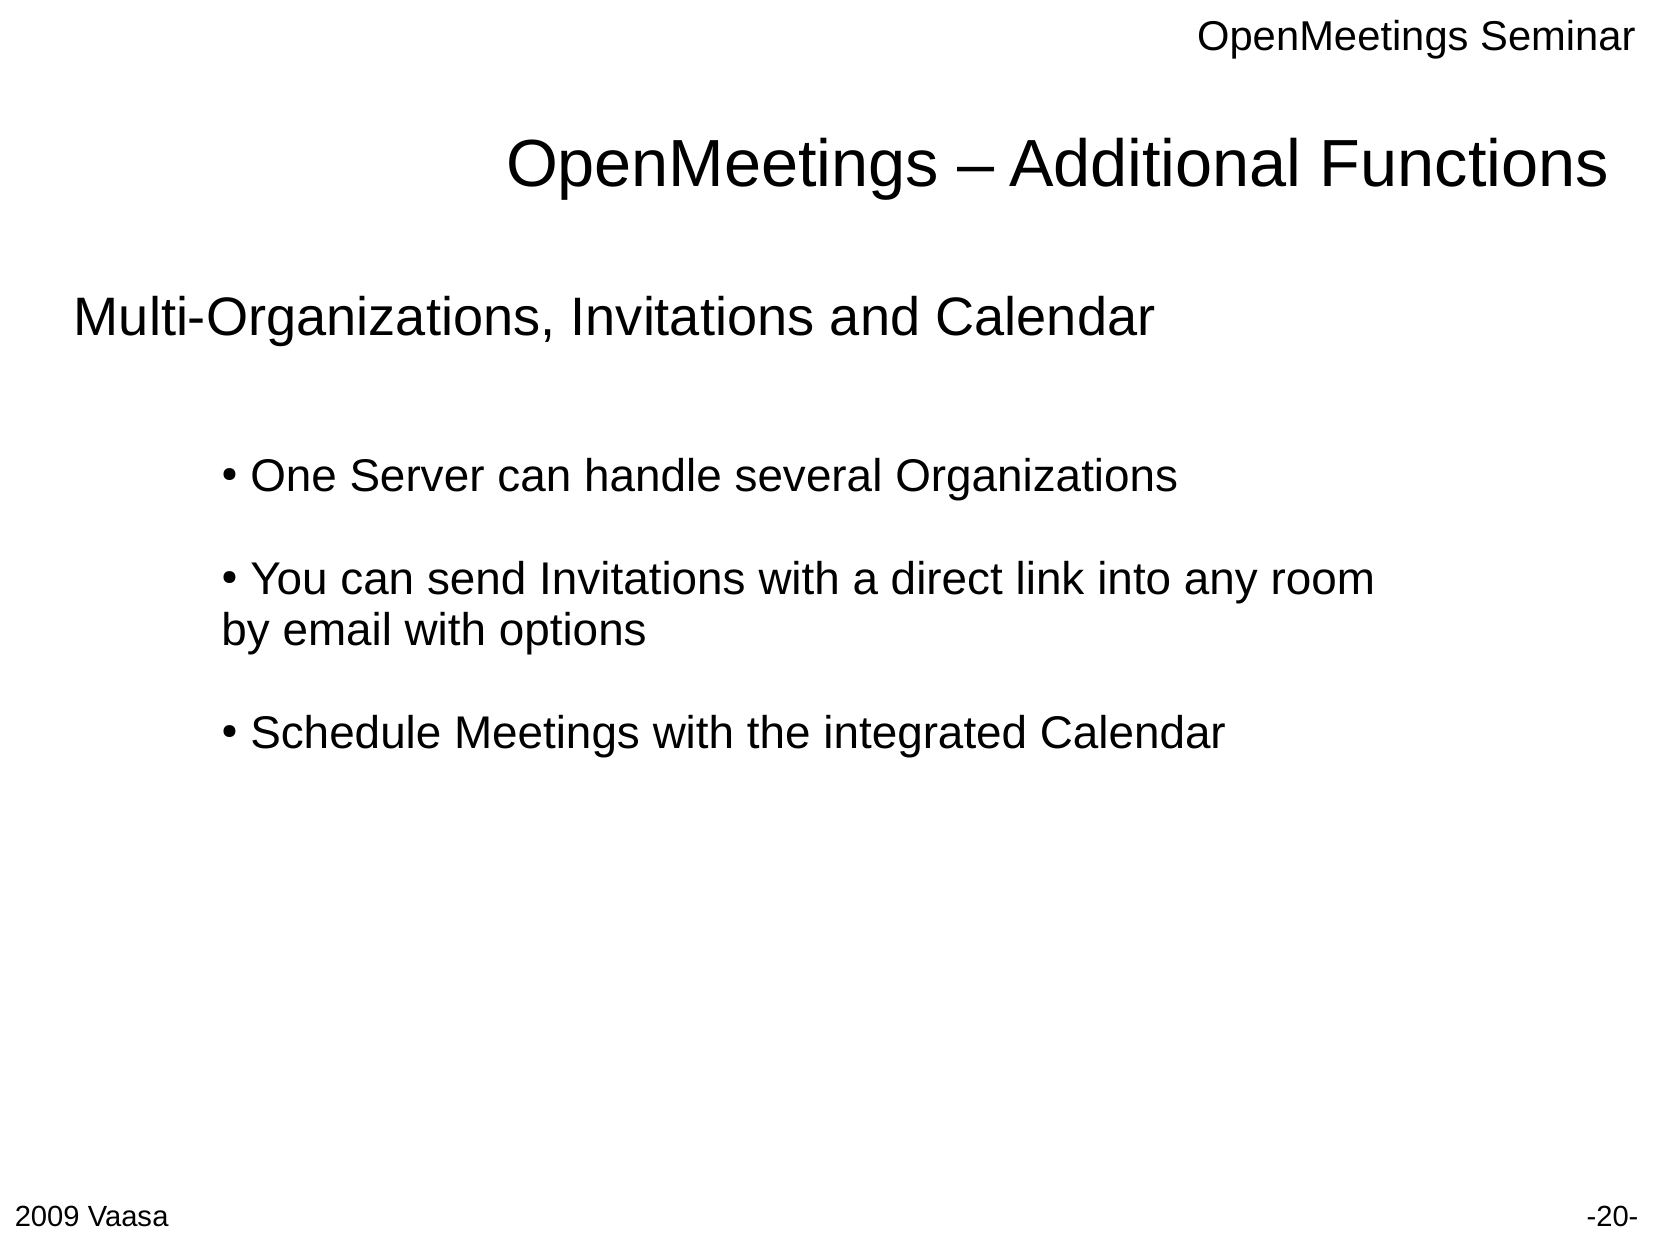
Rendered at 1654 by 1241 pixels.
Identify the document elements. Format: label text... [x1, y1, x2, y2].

text_box 2009 Vaasa [0, 1192, 473, 1241]
text_box -20- [1181, 1192, 1654, 1241]
text_box Multi-Organizations, Invitations and Calendar [59, 278, 1447, 355]
text_box OpenMeetings – Additional Functions [295, 118, 1625, 208]
text_box One Server can handle several Organizations You can send Invitations with a direct link into any room by email with options Schedule Meetings with the integrated Calendar [206, 442, 1418, 827]
title OpenMeetings Seminar [915, 5, 1636, 65]
